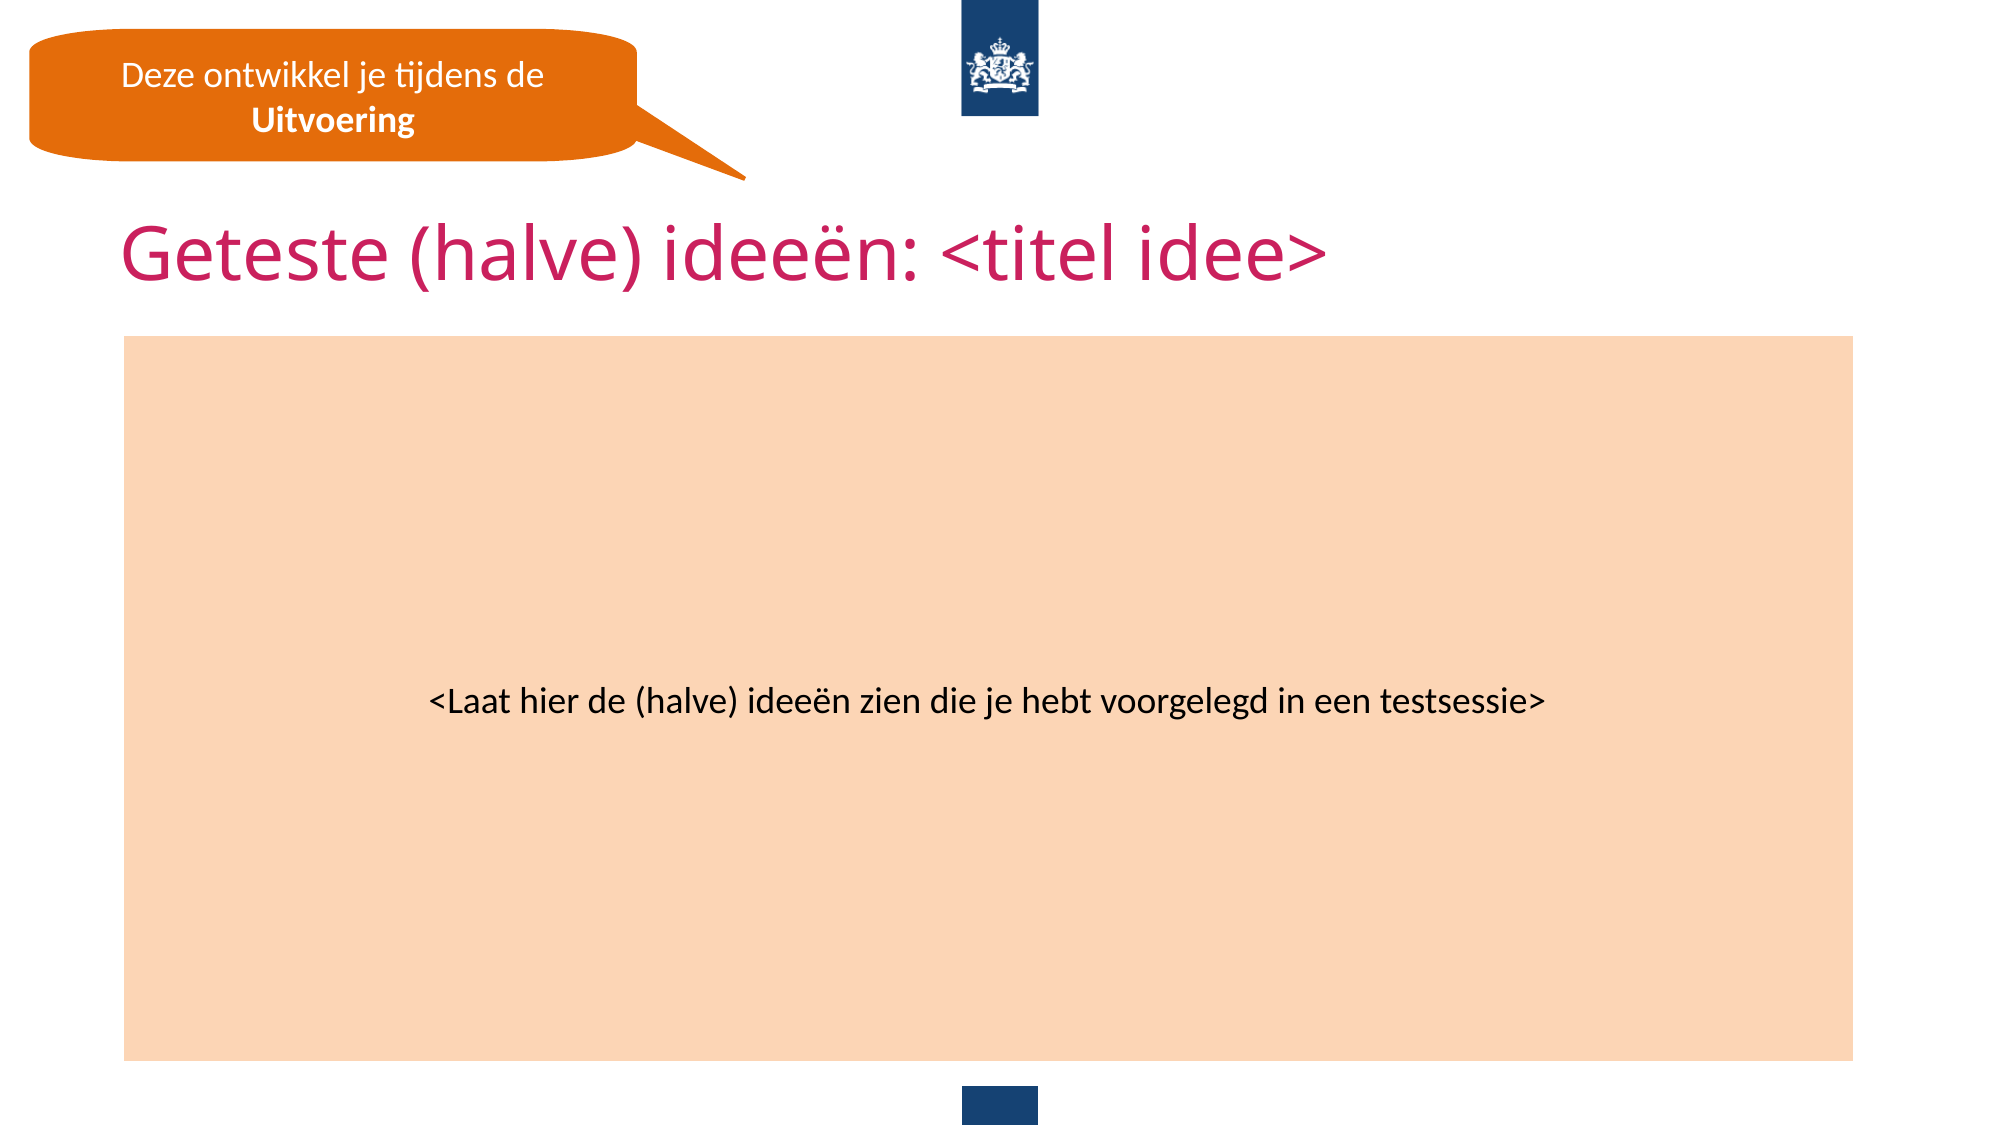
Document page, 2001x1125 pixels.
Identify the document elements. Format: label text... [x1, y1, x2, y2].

text_box Deze ontwikkel je tijdens de Uitvoering [31, 30, 745, 179]
text_box <Laat hier de (halve) ideeën zien die je hebt voorgelegd in een testsessie> [126, 338, 1850, 1059]
title Geteste (halve) ideeën: <titel idee> [104, 149, 1897, 305]
